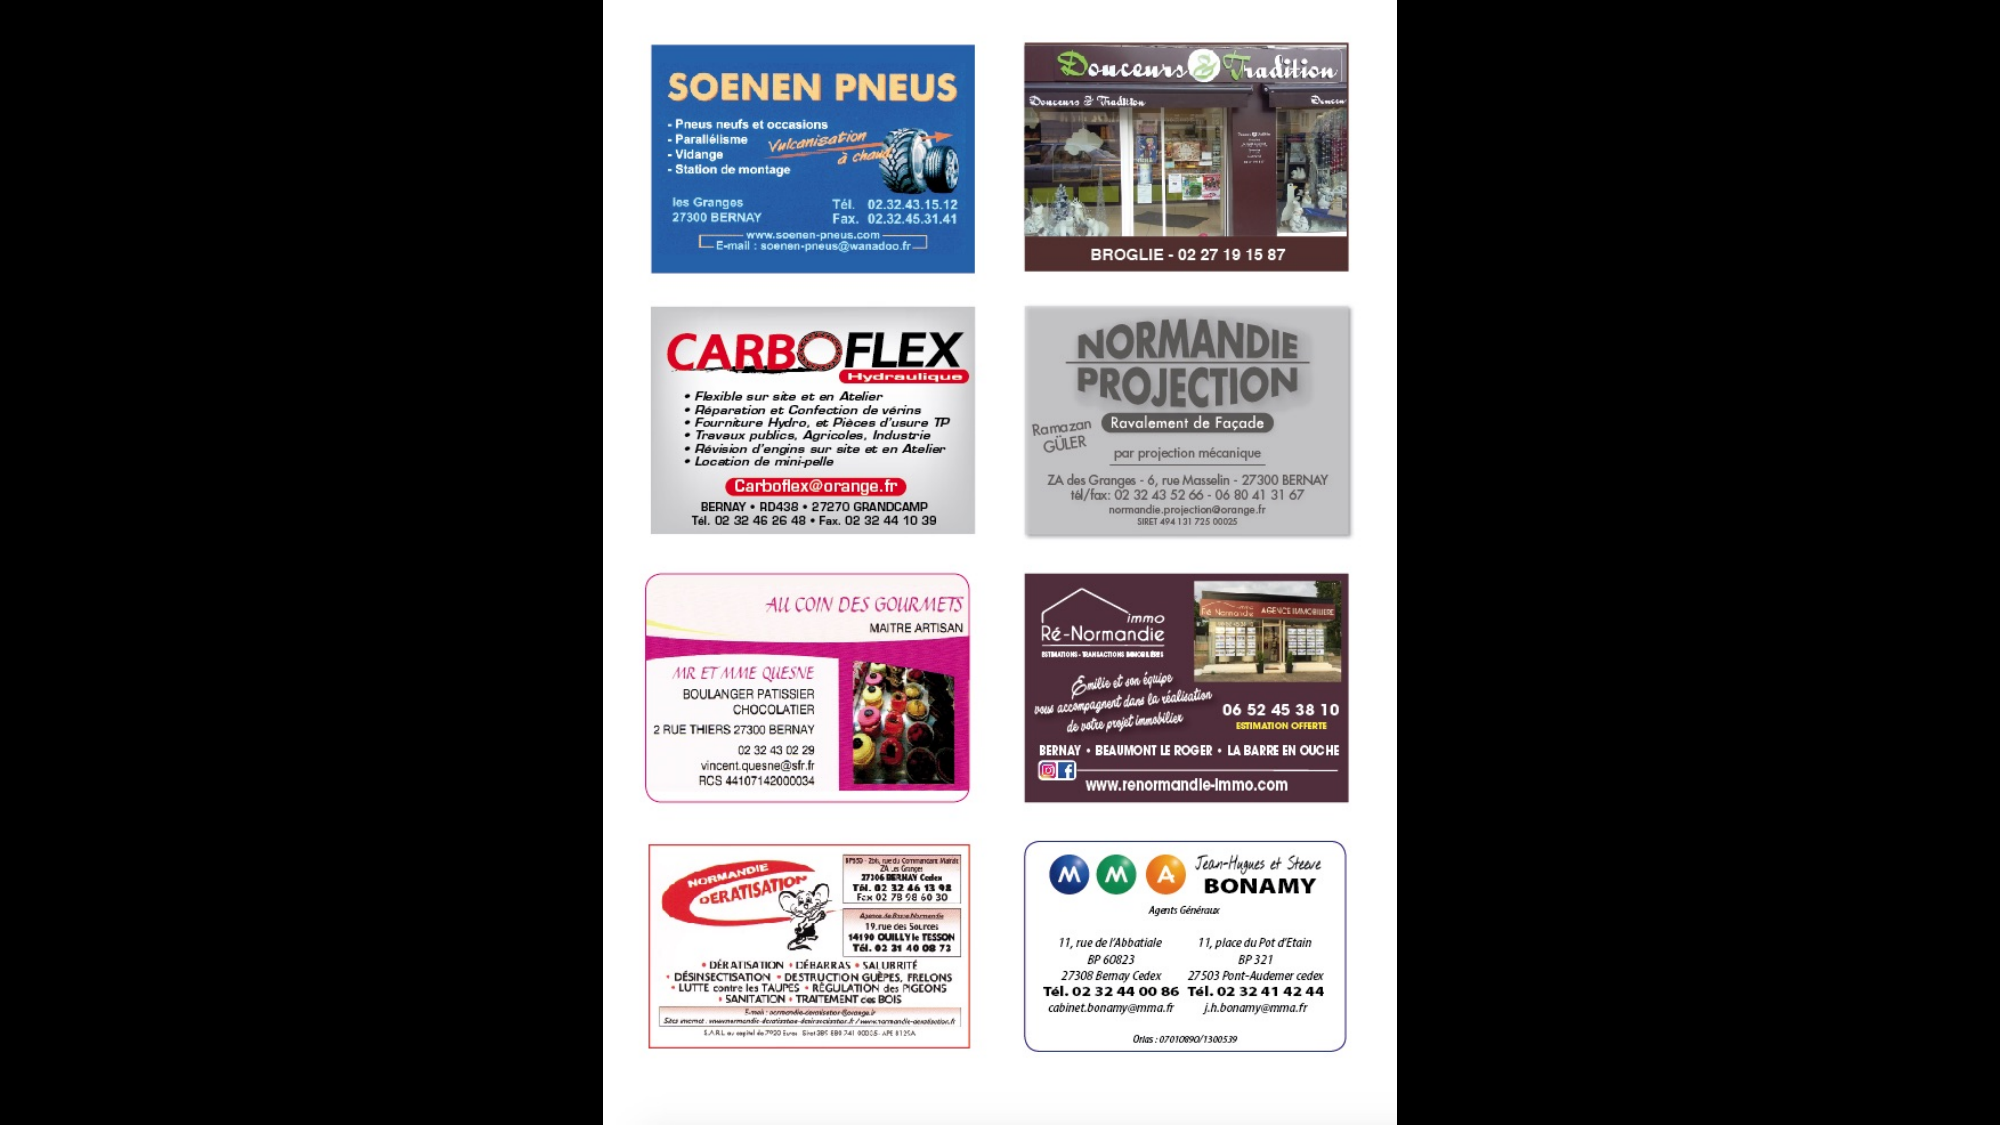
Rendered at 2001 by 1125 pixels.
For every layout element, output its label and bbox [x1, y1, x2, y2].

picture [603, 0, 1397, 1125]
